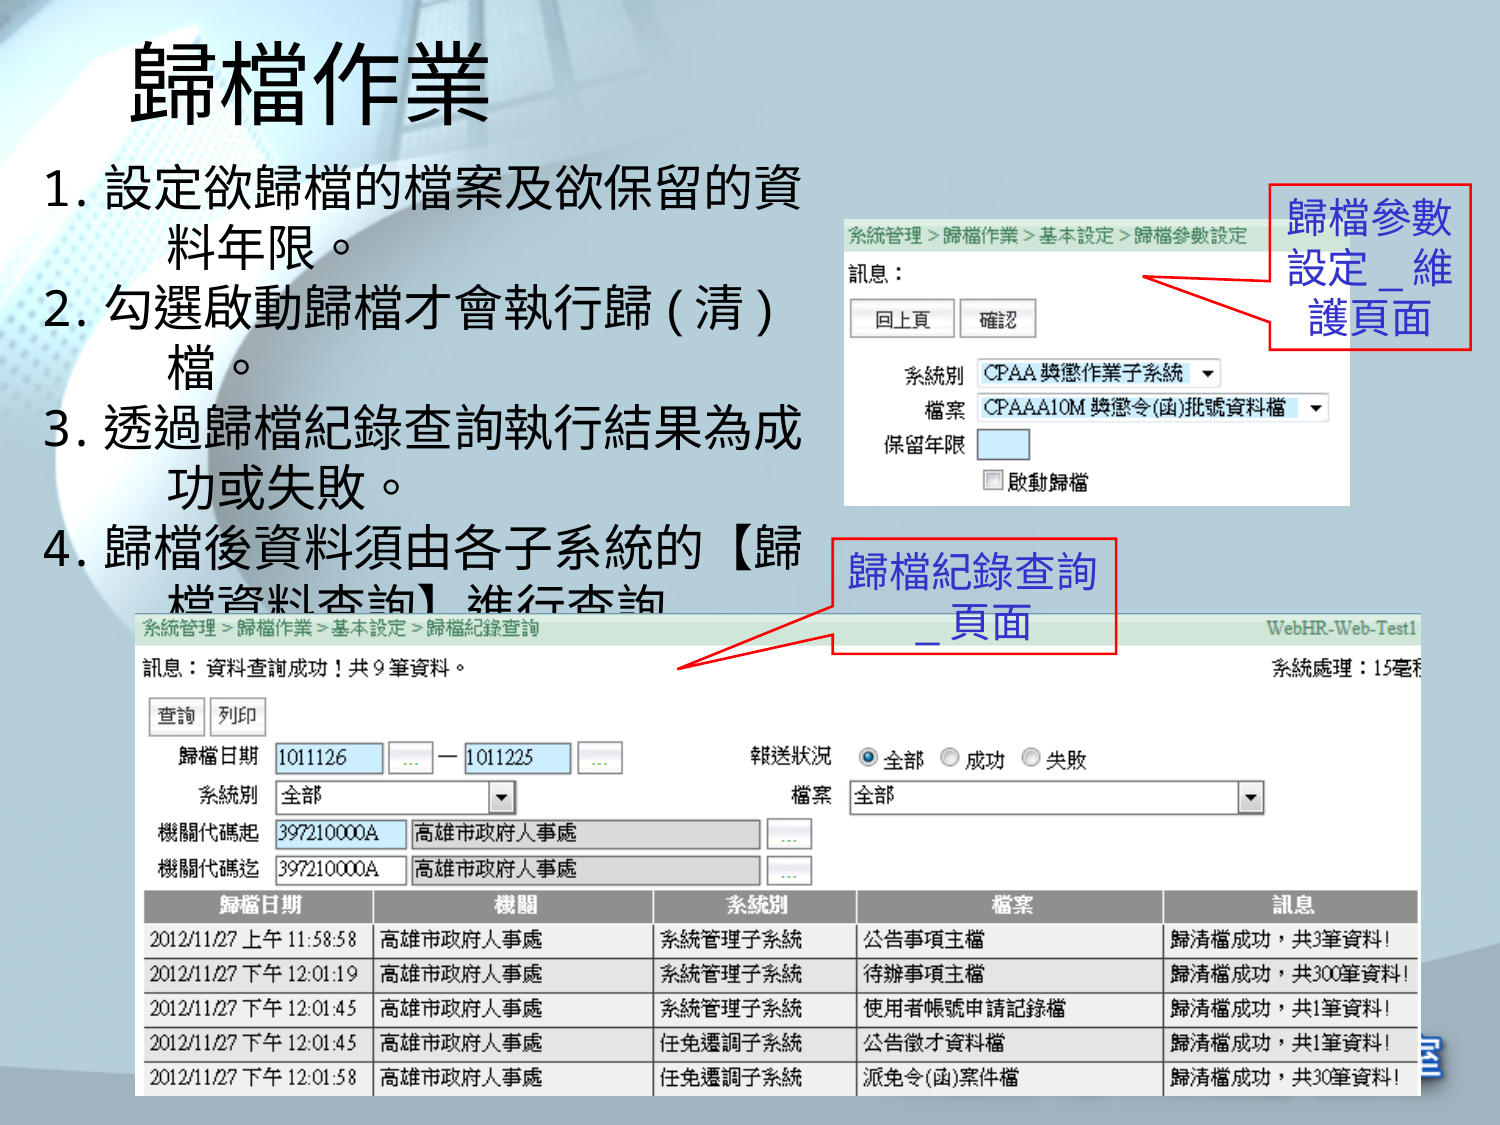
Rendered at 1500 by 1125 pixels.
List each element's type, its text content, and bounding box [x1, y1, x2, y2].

text_box 歸檔紀錄查詢_頁面 [677, 538, 1117, 670]
picture [135, 613, 1421, 1096]
title 歸檔作業 [112, 19, 1388, 138]
text_box 歸檔參數設定_維護頁面 [1142, 184, 1471, 350]
picture [844, 220, 1350, 506]
text_box 設定欲歸檔的檔案及欲保留的資料年限。 勾選啟動歸檔才會執行歸(清)檔。 透過歸檔紀錄查詢執行結果為成功或失敗。 歸檔後資料須由各子系統的【歸檔資料查詢】進行查詢 [26, 148, 842, 589]
